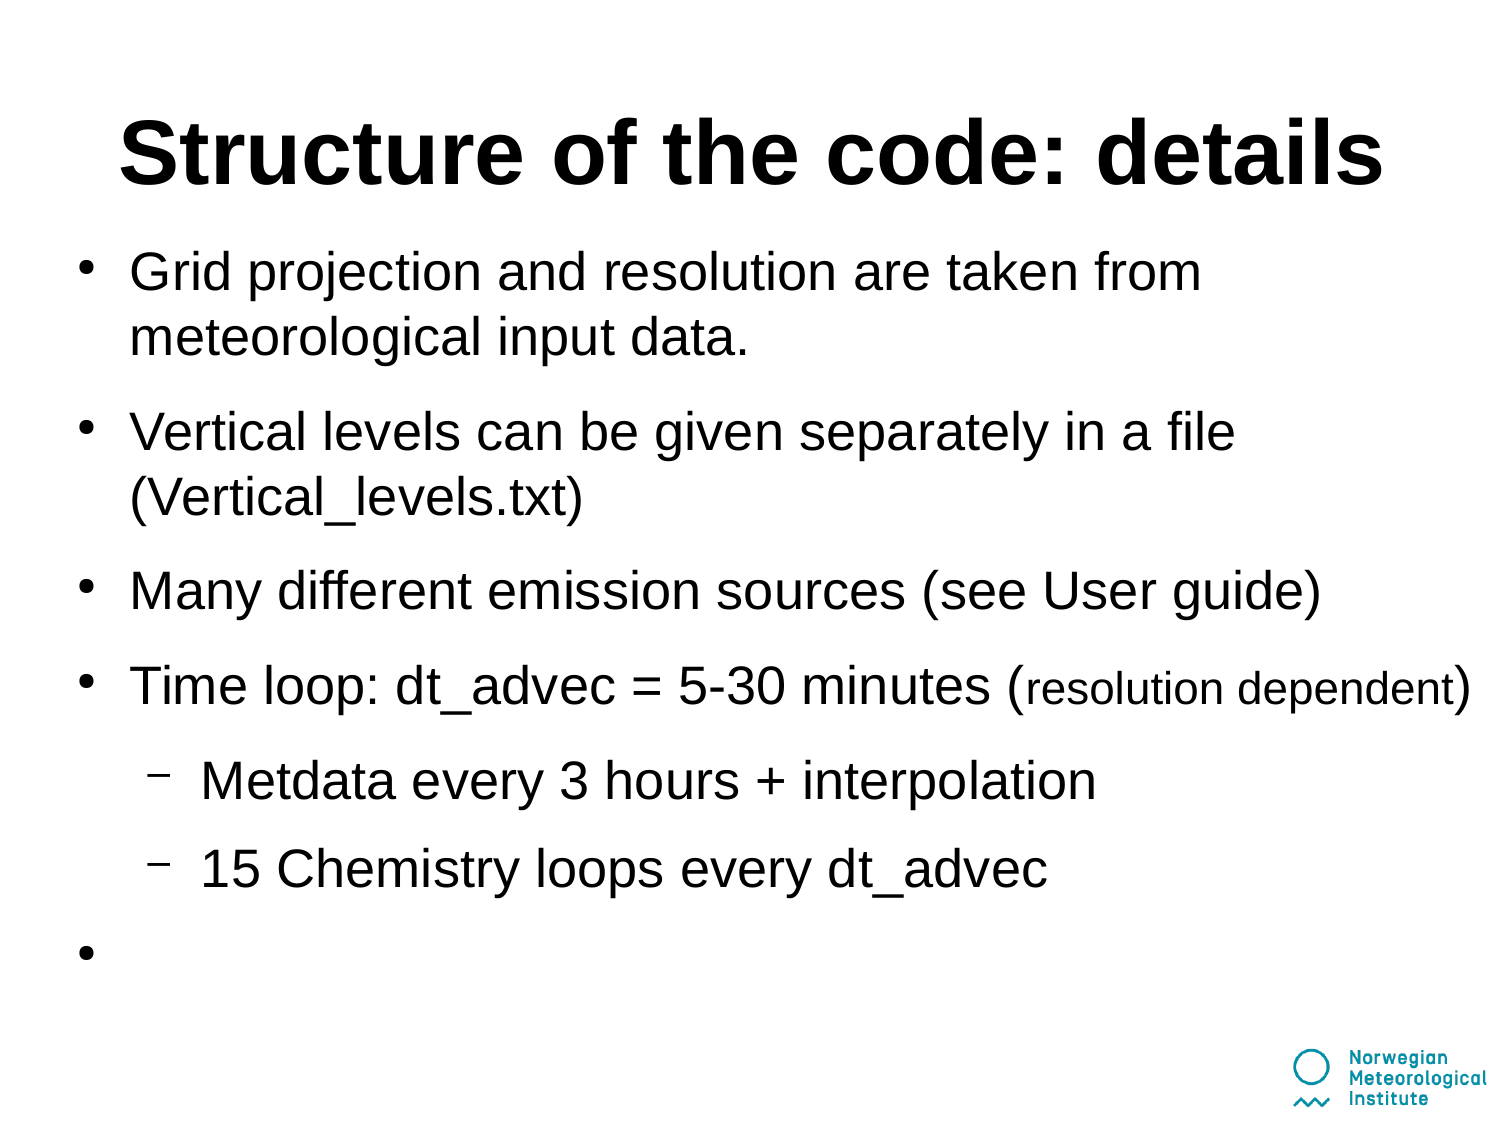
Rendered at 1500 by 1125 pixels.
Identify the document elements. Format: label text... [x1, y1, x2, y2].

title Structure of the code: details [88, 59, 1418, 236]
list Grid projection and resolution are taken from meteorological input data. Vertical levels can be given separately in a file (Vertical_levels.txt) Many different emission sources (see User guide) Time loop: dt_advec = 5-30 minutes (resolution dependent) Metdata every 3 hours + interpolation 15 Chemistry loops every dt_advec [59, 236, 1477, 1056]
picture [1281, 1035, 1495, 1118]
